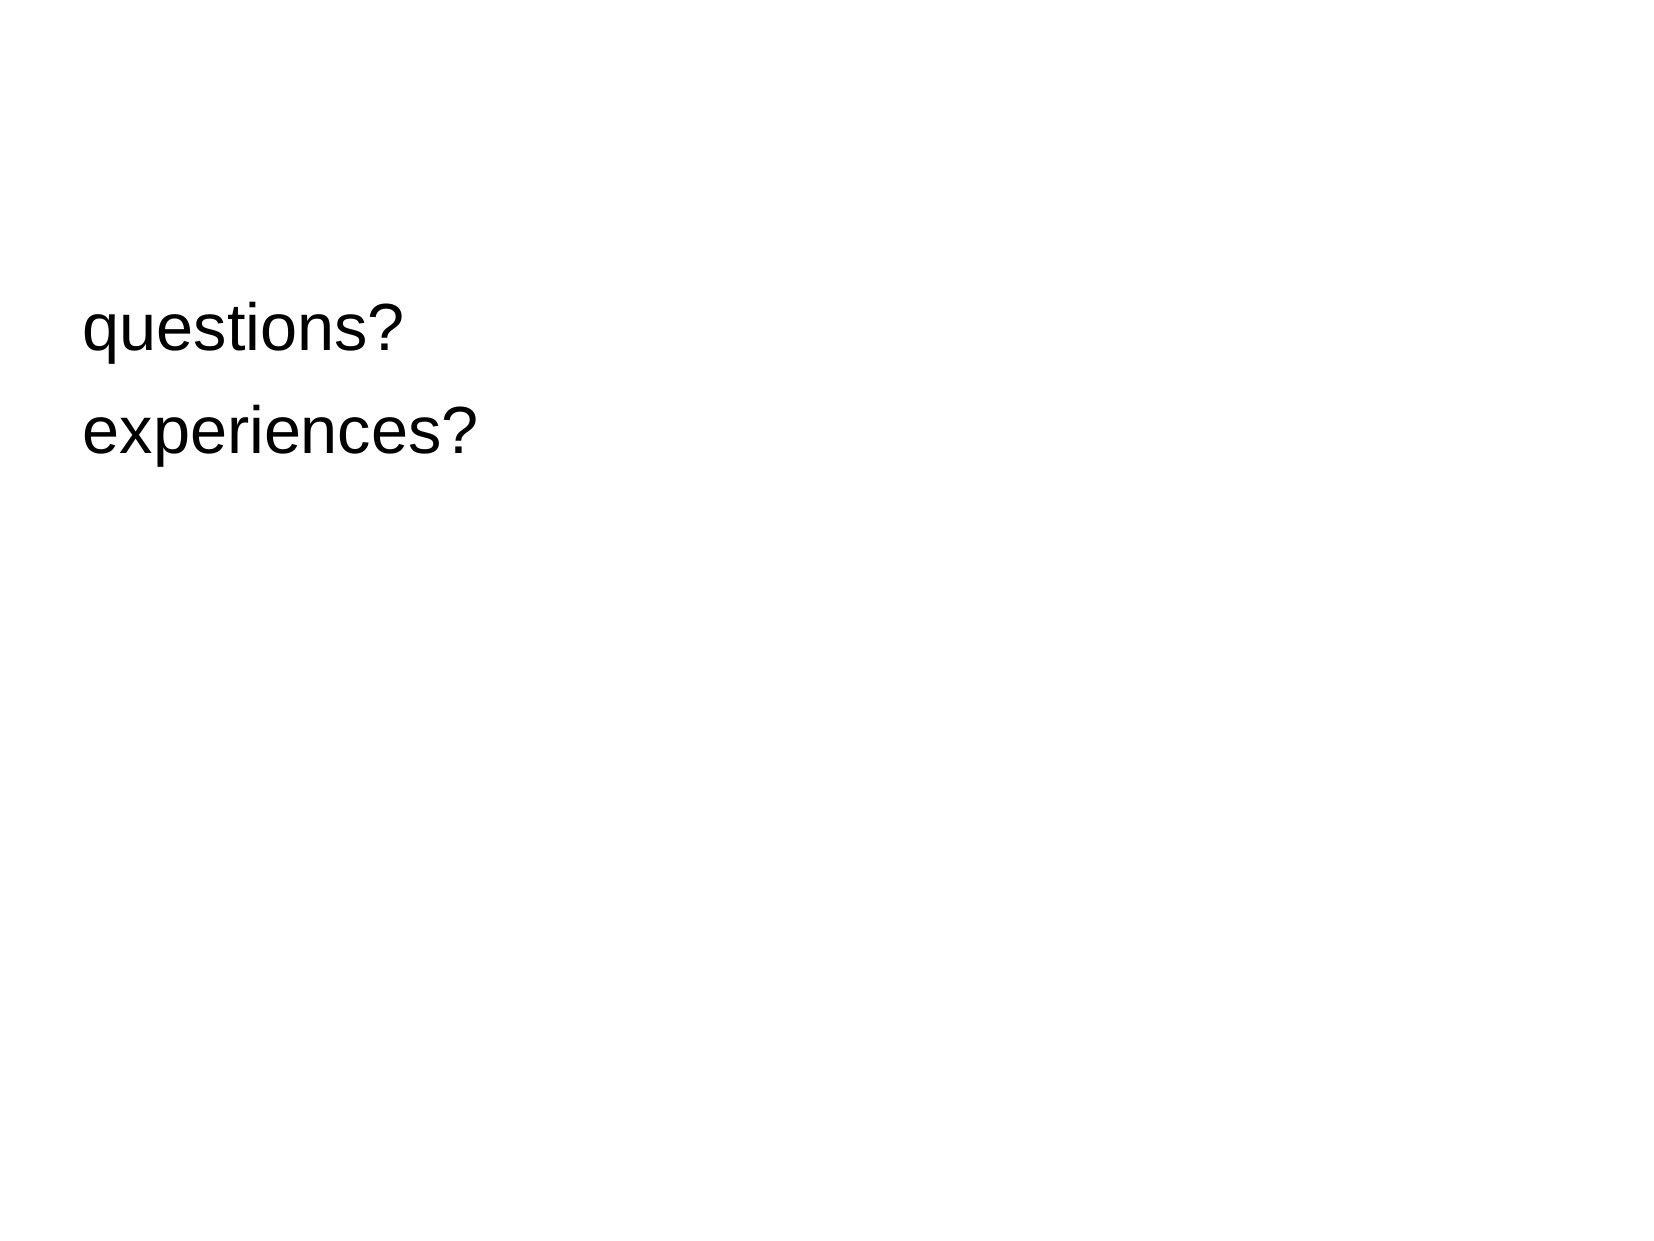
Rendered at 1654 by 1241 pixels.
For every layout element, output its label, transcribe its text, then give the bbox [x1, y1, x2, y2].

list questions? experiences? [82, 290, 1571, 1010]
